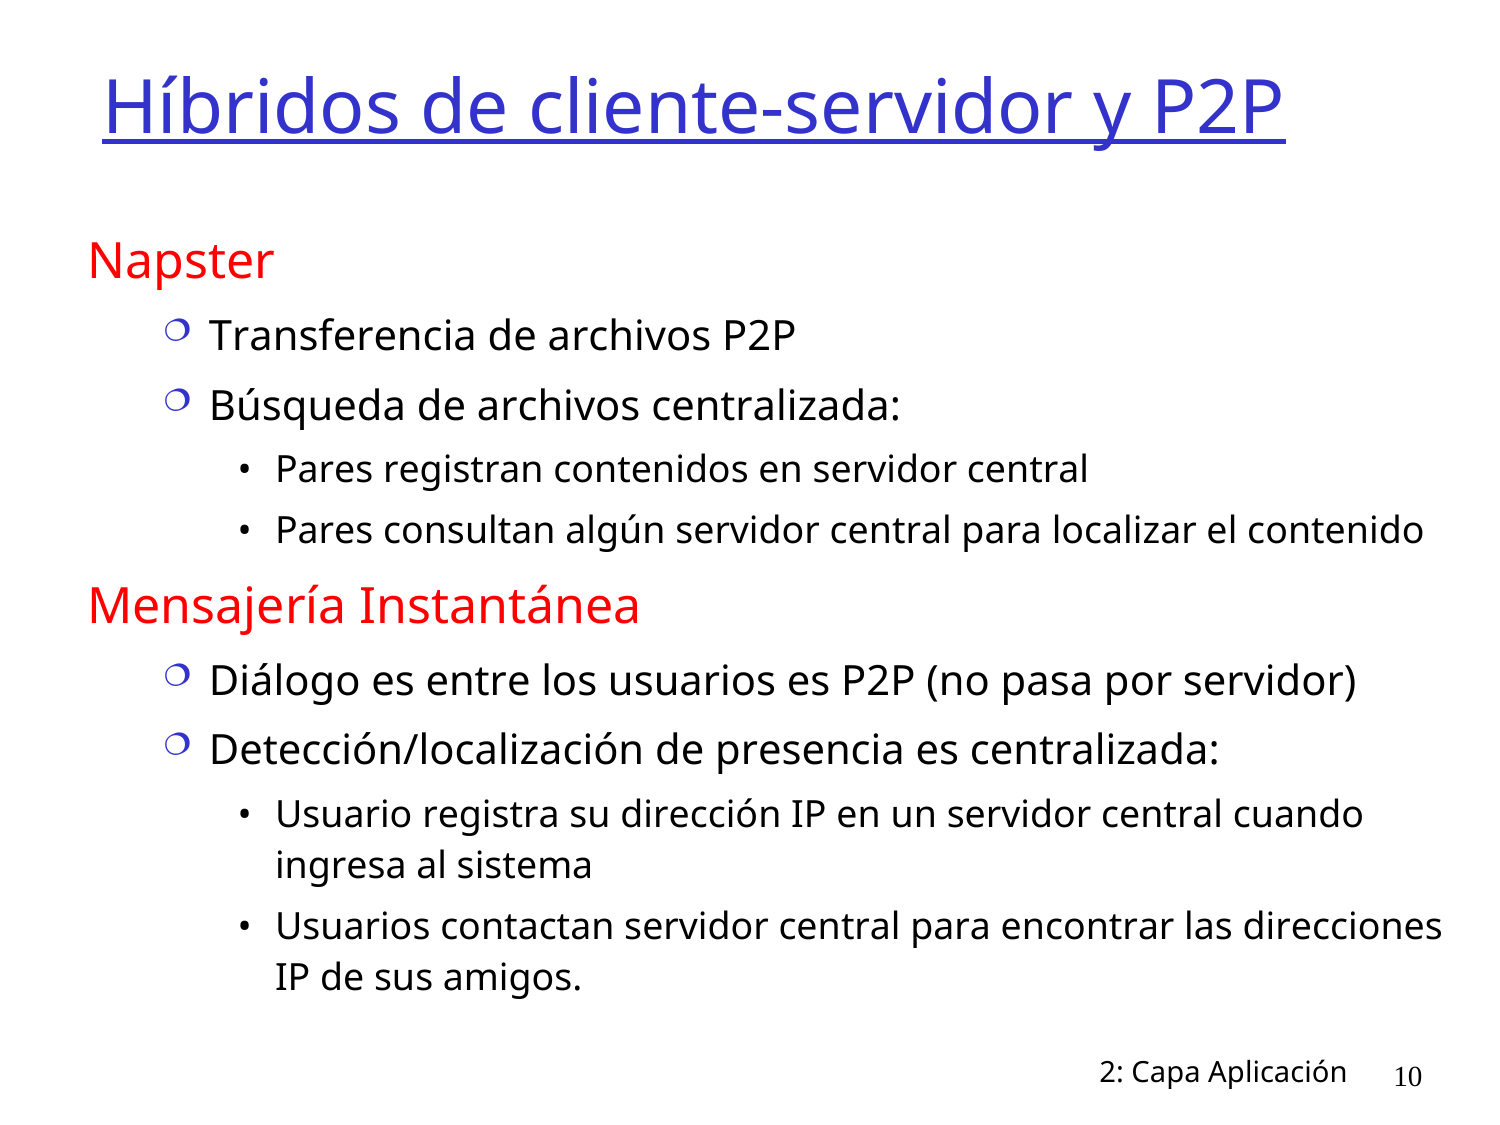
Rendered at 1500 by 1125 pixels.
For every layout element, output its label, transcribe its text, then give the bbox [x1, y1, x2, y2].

title Híbridos de cliente-servidor y P2P [87, 15, 1463, 196]
list Napster Transferencia de archivos P2P Búsqueda de archivos centralizada: Pares registran contenidos en servidor central Pares consultan algún servidor central para localizar el contenido Mensajería Instantánea Diálogo es entre los usuarios es P2P (no pasa por servidor) Detección/localización de presencia es centralizada: Usuario registra su dirección IP en un servidor central cuando ingresa al sistema Usuarios contactan servidor central para encontrar las direcciones IP de sus amigos. [87, 224, 1463, 1051]
